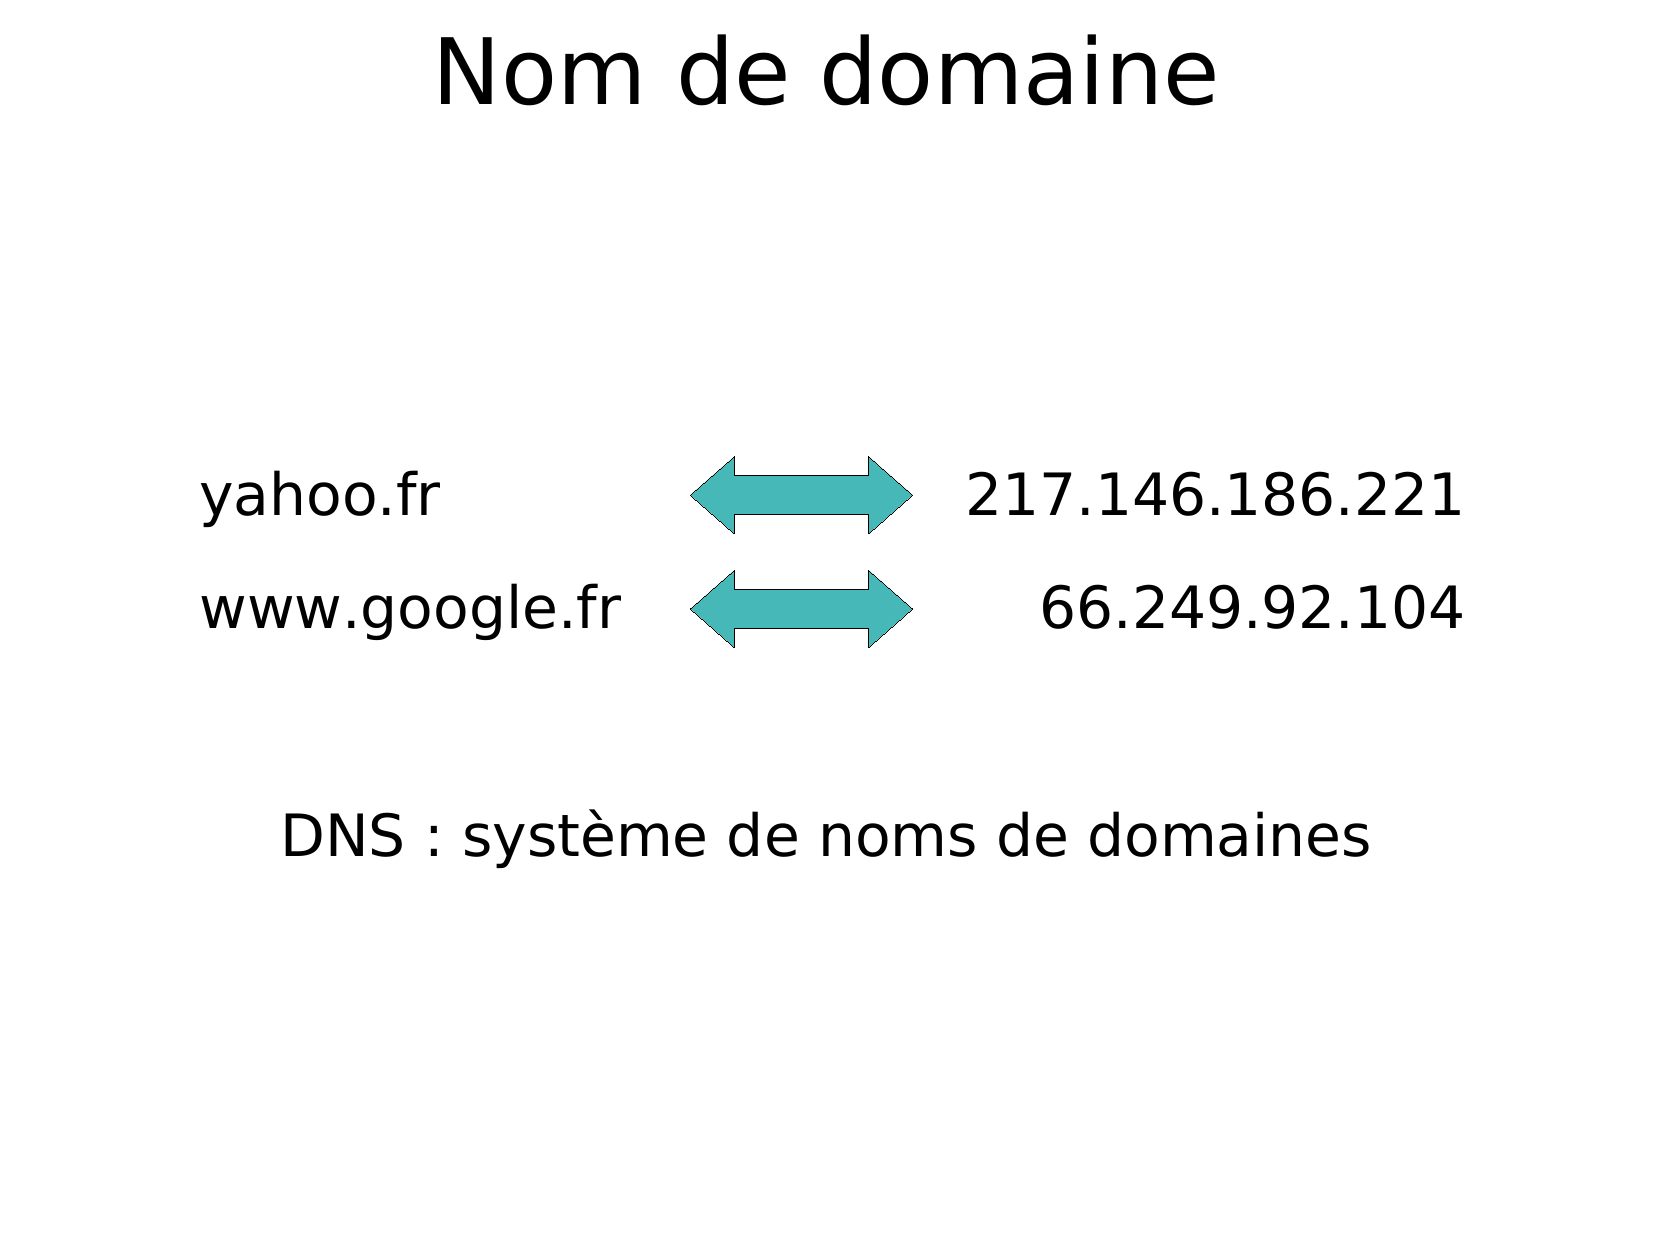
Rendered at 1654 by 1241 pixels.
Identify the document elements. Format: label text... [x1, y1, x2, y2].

text_box 66.249.92.104 [1039, 574, 1466, 643]
text_box DNS : système de noms de domaines [280, 802, 1373, 870]
text_box [690, 456, 913, 534]
text_box www.google.fr [199, 574, 622, 643]
text_box [690, 570, 913, 648]
text_box 217.146.186.221 [965, 461, 1466, 529]
text_box yahoo.fr [199, 461, 471, 529]
title Nom de domaine [0, 0, 1654, 134]
